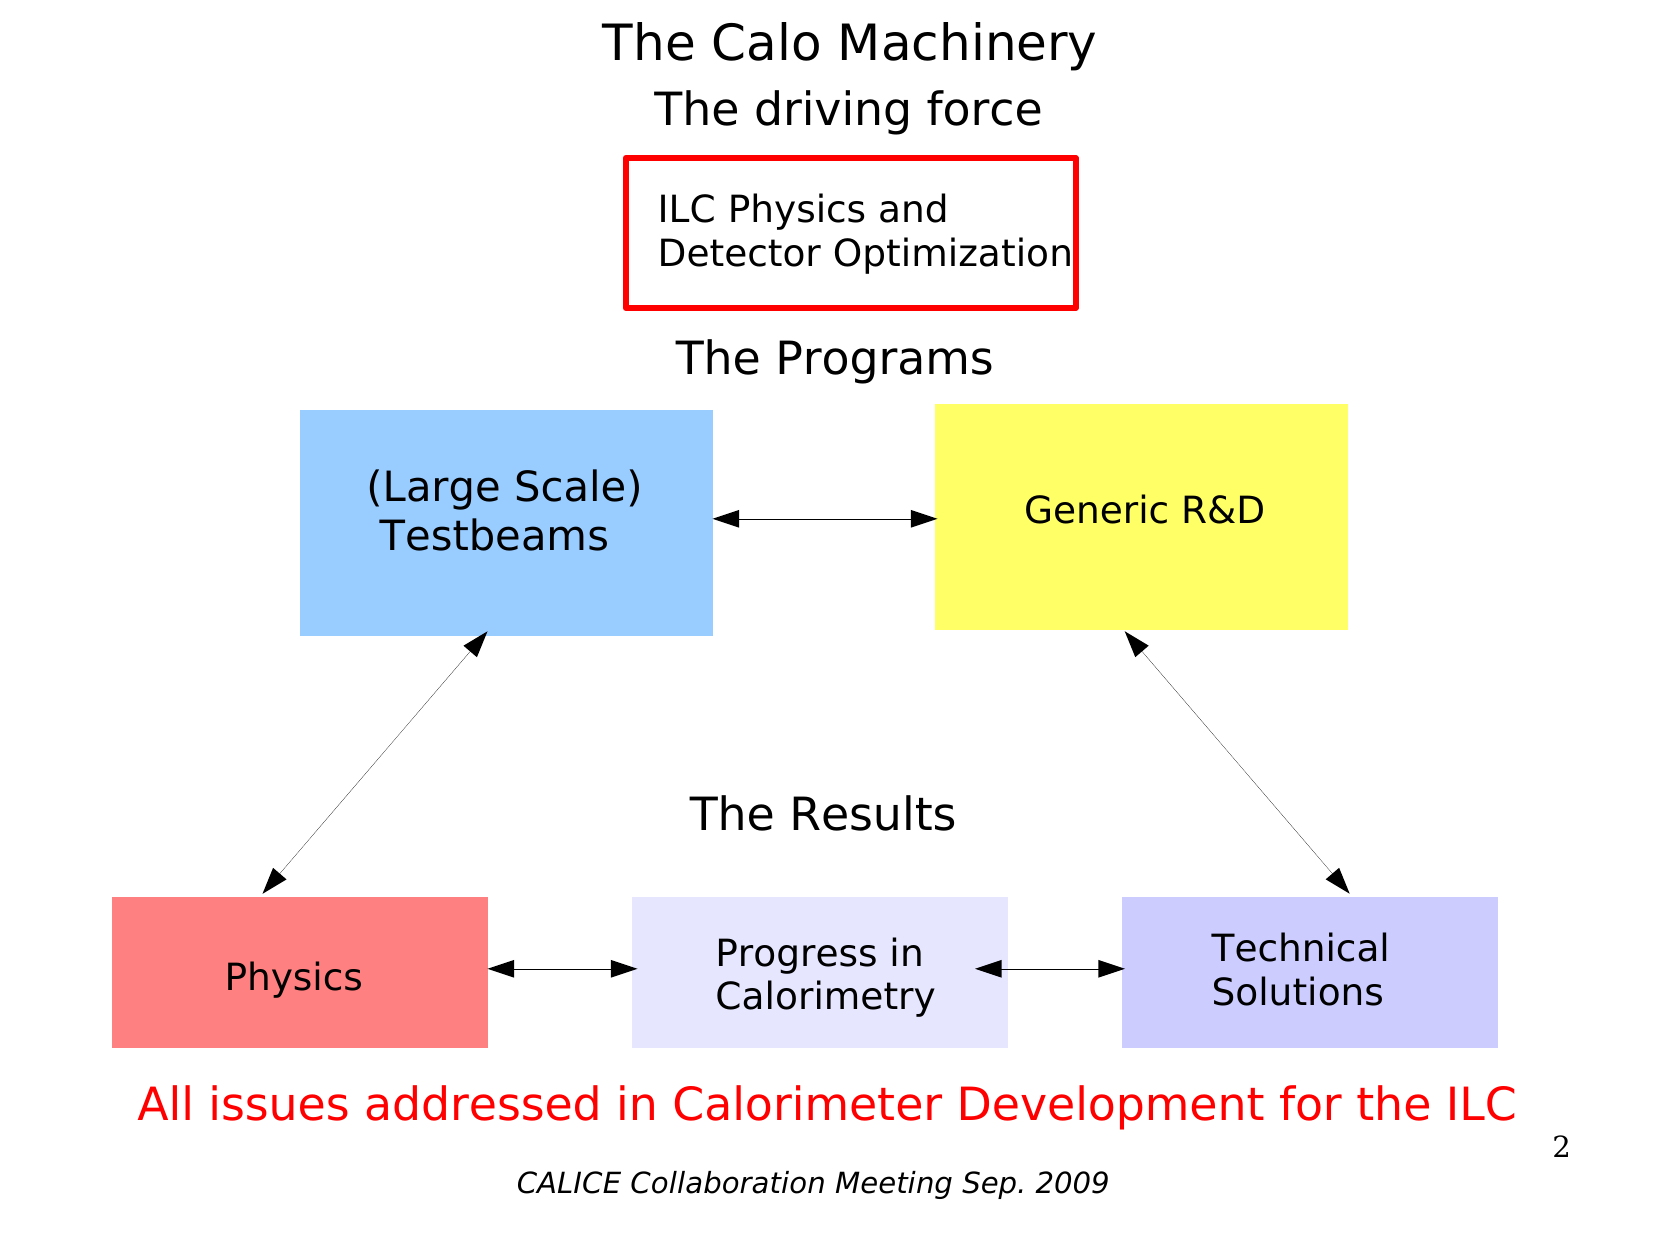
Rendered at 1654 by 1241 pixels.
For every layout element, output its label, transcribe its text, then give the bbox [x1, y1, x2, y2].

text_box [935, 404, 1348, 630]
text_box The Calo Machinery [588, 6, 1102, 80]
text_box Progress in Calorimetry [700, 924, 946, 1027]
text_box [632, 897, 1008, 1048]
text_box Generic R&D [1009, 481, 1276, 540]
text_box The Results [675, 780, 967, 849]
text_box ILC Physics and Detector Optimization [642, 180, 1080, 283]
text_box [1122, 897, 1498, 1048]
text_box [300, 335, 713, 636]
text_box All issues addressed in Calorimeter Development for the ILC [122, 1070, 1508, 1139]
text_box The driving force [639, 76, 1051, 145]
text_box (Large Scale) Testbeams [351, 455, 658, 611]
text_box The Programs [661, 324, 1003, 393]
text_box Physics [209, 947, 376, 1007]
text_box [112, 897, 488, 1048]
text_box Technical Solutions [1196, 919, 1414, 1022]
